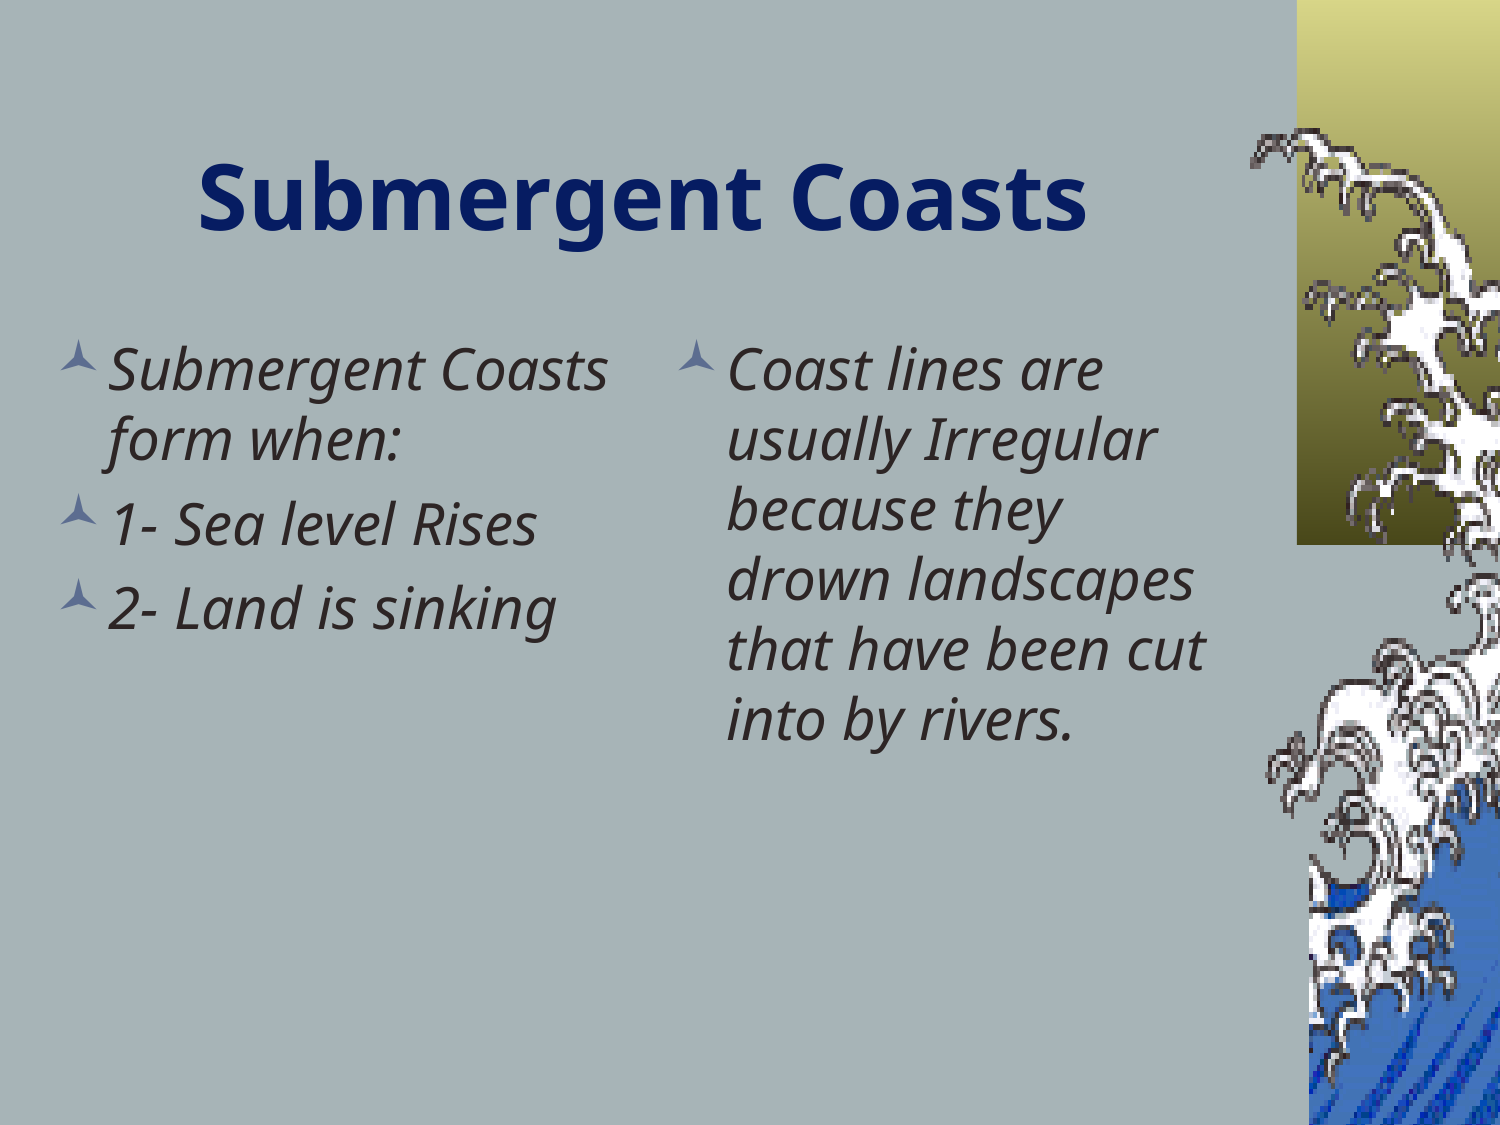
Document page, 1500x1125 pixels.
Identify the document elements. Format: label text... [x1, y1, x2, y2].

list Submergent Coasts form when: 1- Sea level Rises 2- Land is sinking [37, 324, 632, 1001]
title Submergent Coasts [37, 99, 1251, 288]
picture [1217, 76, 1500, 1125]
list Coast lines are usually Irregular because they drown landscapes that have been cut into by rivers. [655, 324, 1250, 1001]
